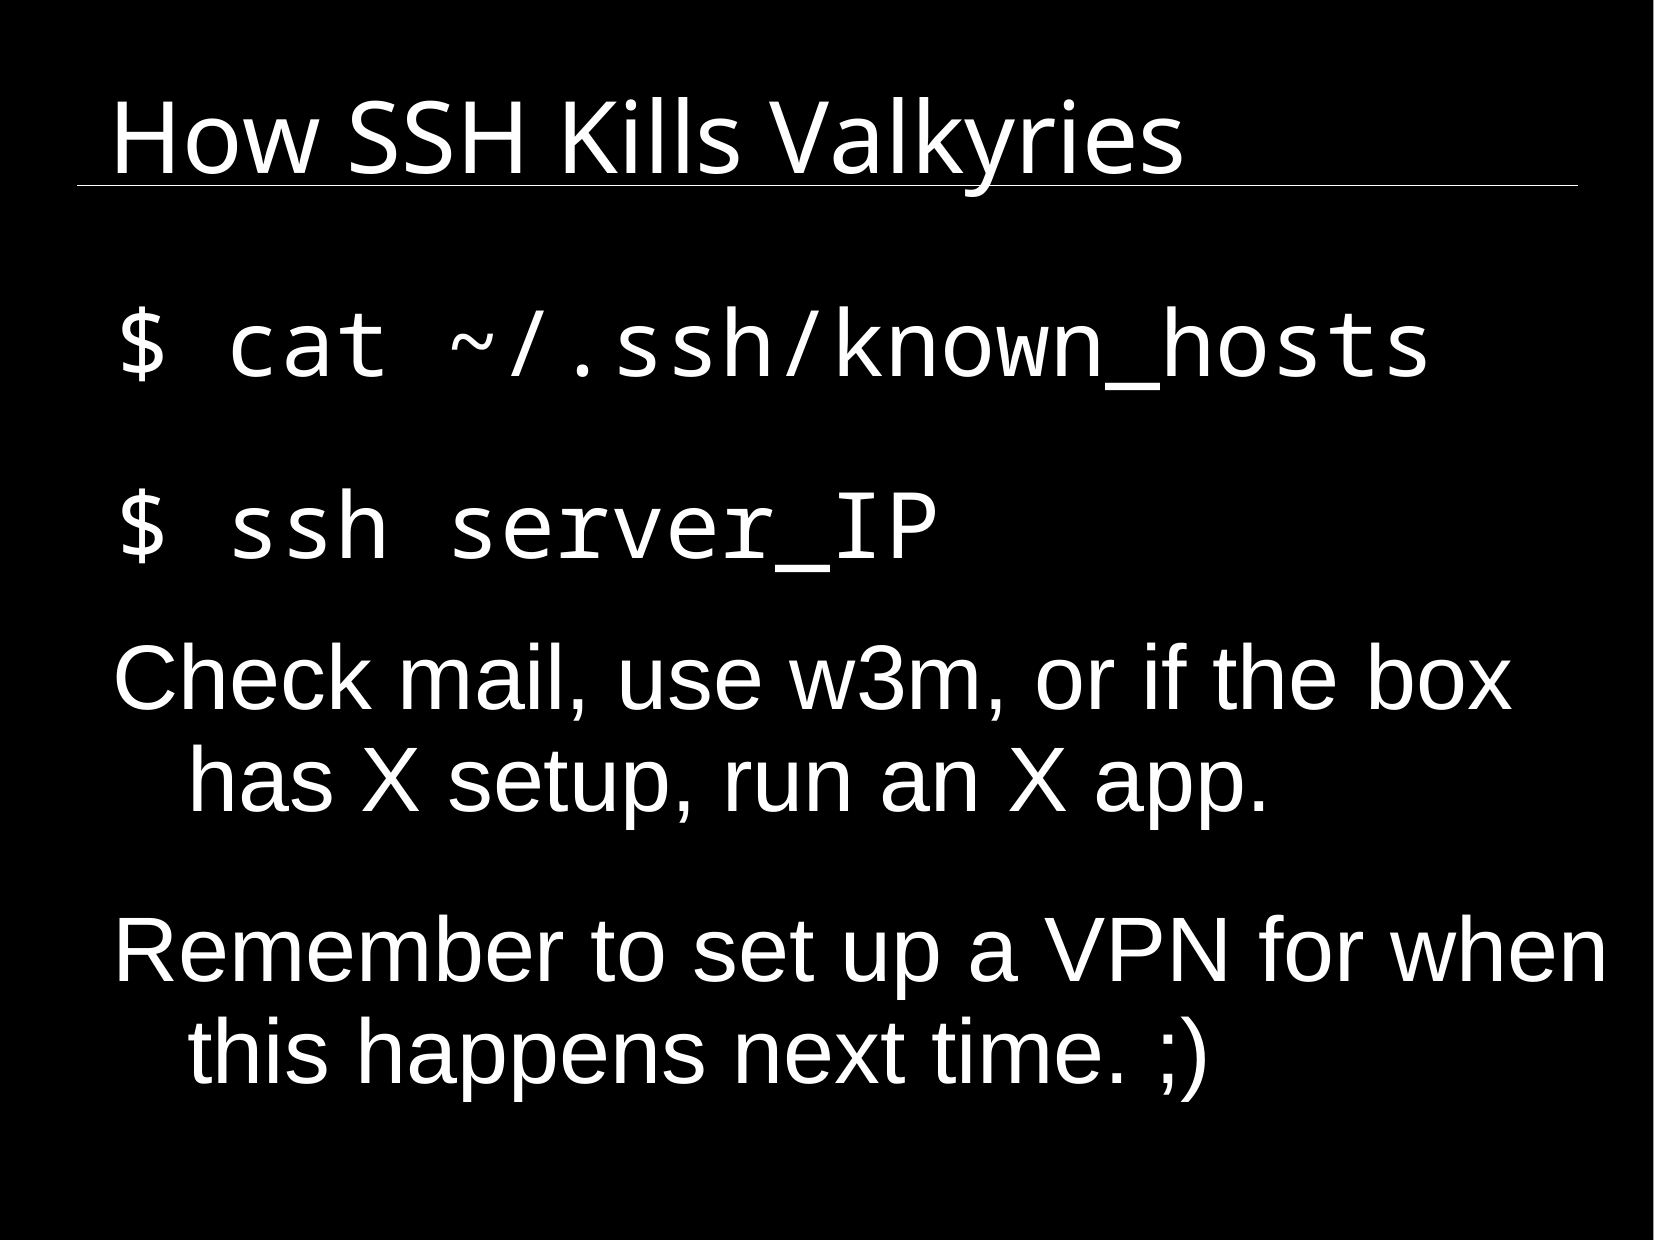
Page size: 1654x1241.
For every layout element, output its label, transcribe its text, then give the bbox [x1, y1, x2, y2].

text_box $ ssh server_IP [100, 453, 956, 572]
text_box Remember to set up a VPN for when this happens next time. ;) [97, 890, 1627, 1111]
text_box $ cat ~/.ssh/known_hosts [100, 271, 1476, 390]
text_box How SSH Kills Valkyries [93, 58, 1201, 185]
text_box Check mail, use w3m, or if the box has X setup, run an X app. [97, 619, 1555, 839]
